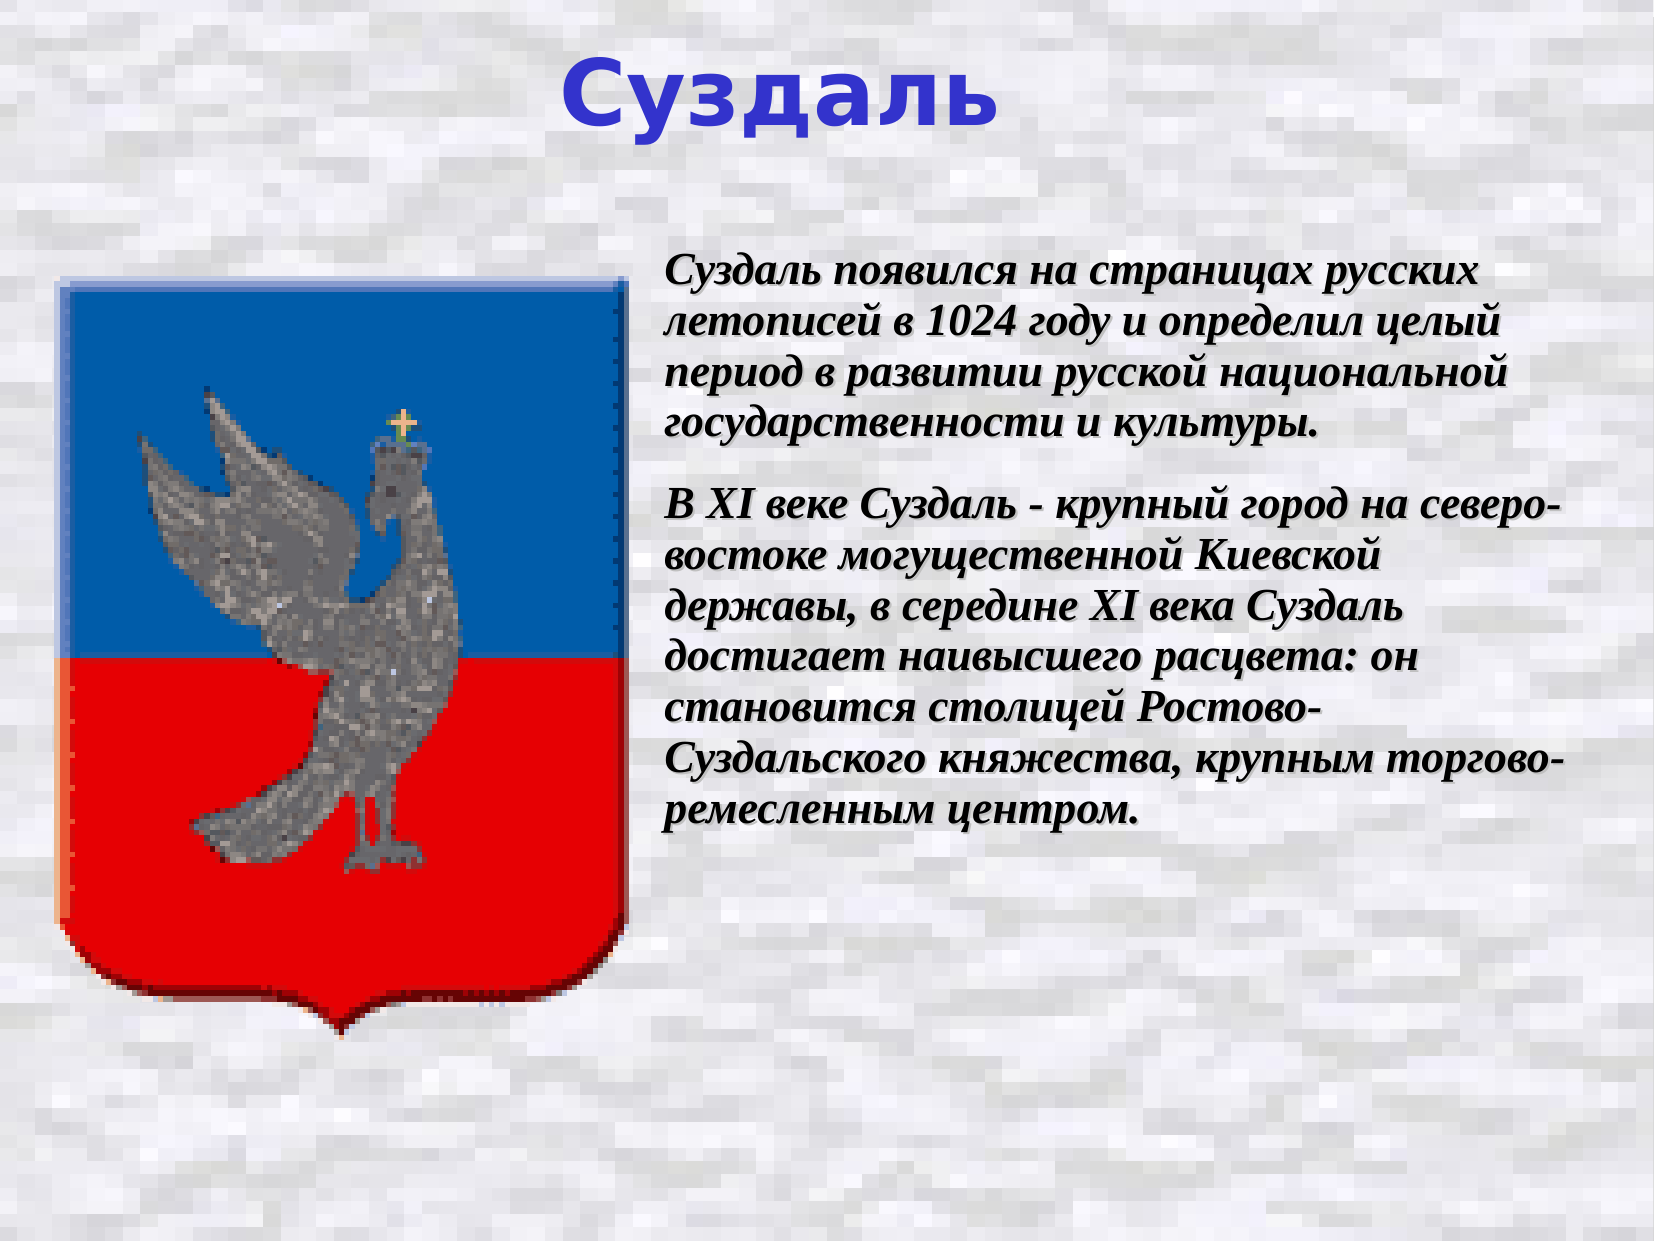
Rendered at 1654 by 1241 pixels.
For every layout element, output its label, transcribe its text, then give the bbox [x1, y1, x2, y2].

title Суздаль [142, 0, 1418, 188]
picture [0, 0, 1654, 1241]
text_box Суздаль появился на страницах русских летописей в 1024 году и определил целый период в развитии русской национальной государственности и культуры. В XI веке Суздаль - крупный город на северо-востоке могущественной Киевской державы, в середине XI века Суздаль достигает наивысшего расцвета: он становится столицей Ростово-Суздальского княжества, крупным торгово-ремесленным центром. [649, 236, 1595, 841]
